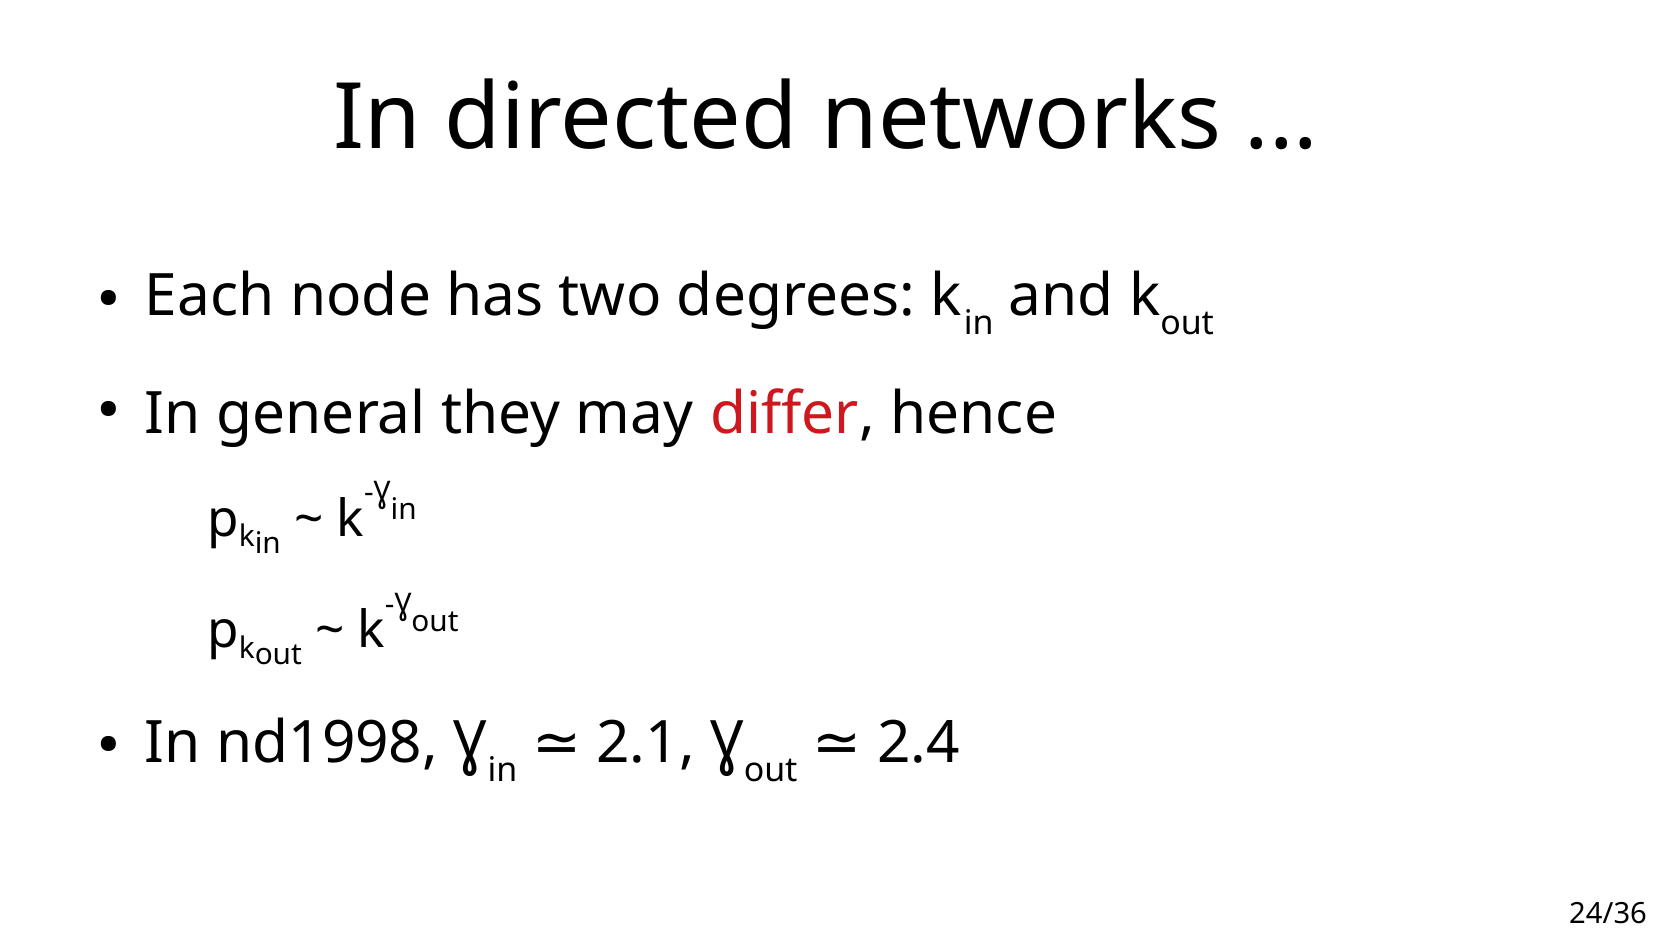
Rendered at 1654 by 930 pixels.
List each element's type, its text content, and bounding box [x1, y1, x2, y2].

list Each node has two degrees: kin and kout In general they may differ, hence pkin ~ k-Ɣin pkout ~ k-Ɣout In nd1998, Ɣin ≃ 2.1, Ɣout ≃ 2.4 [82, 252, 1571, 793]
title In directed networks ... [82, 1, 1571, 225]
